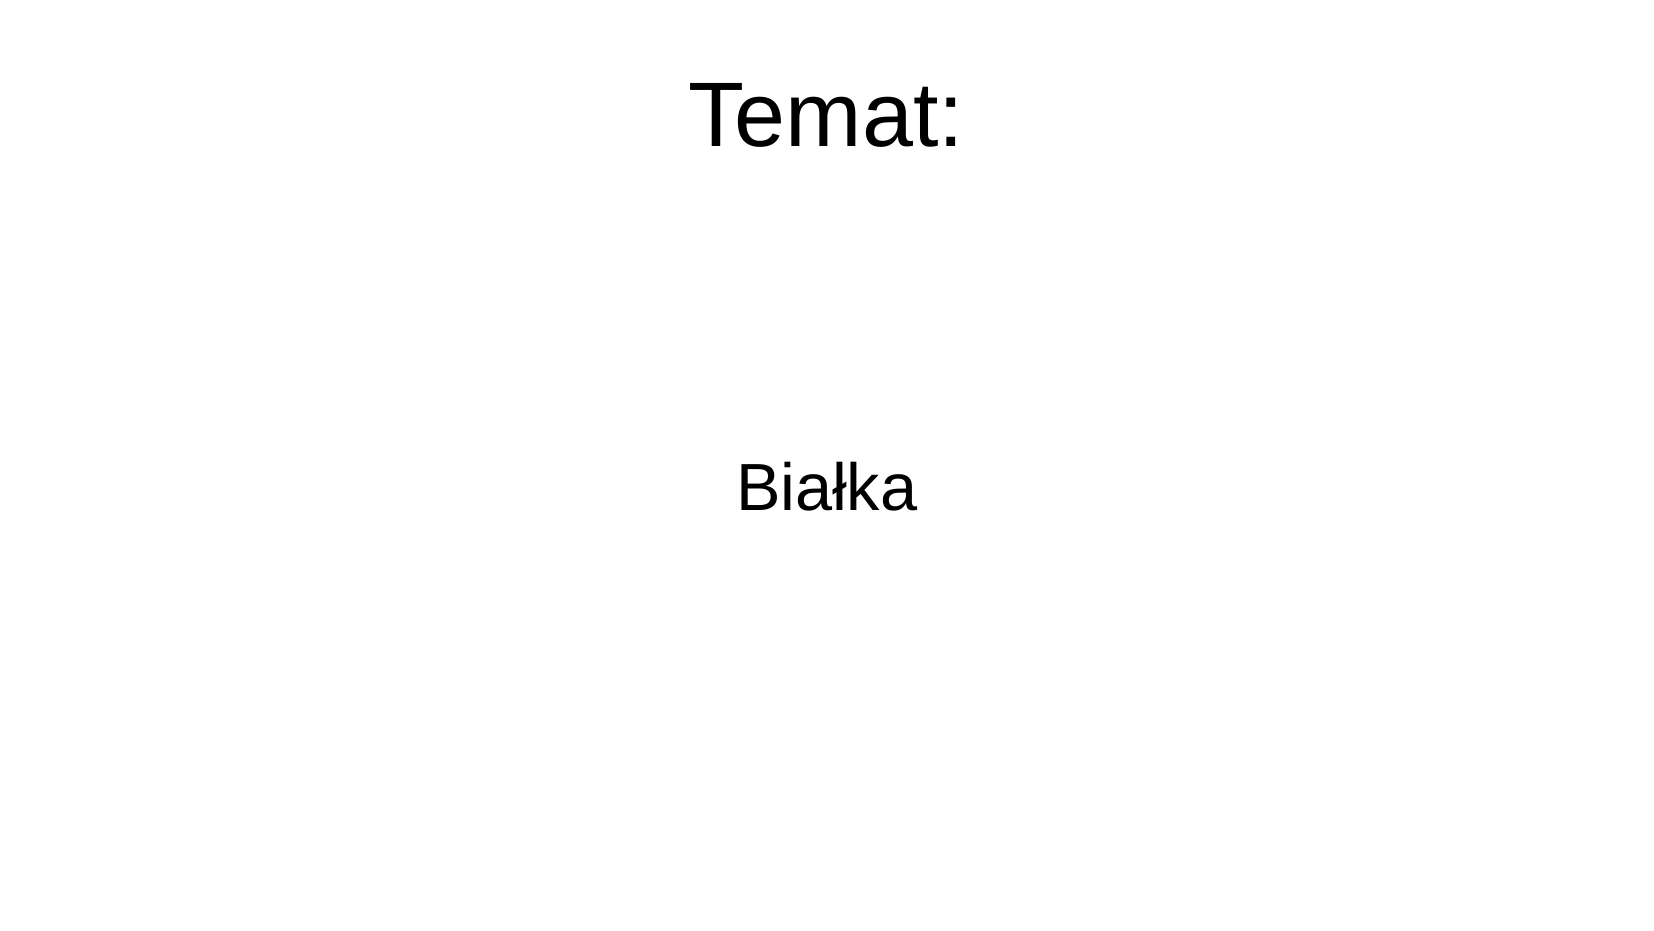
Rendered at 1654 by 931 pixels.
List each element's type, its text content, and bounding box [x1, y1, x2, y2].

title Temat: [82, 37, 1571, 193]
subtitle Białka [82, 217, 1571, 758]
